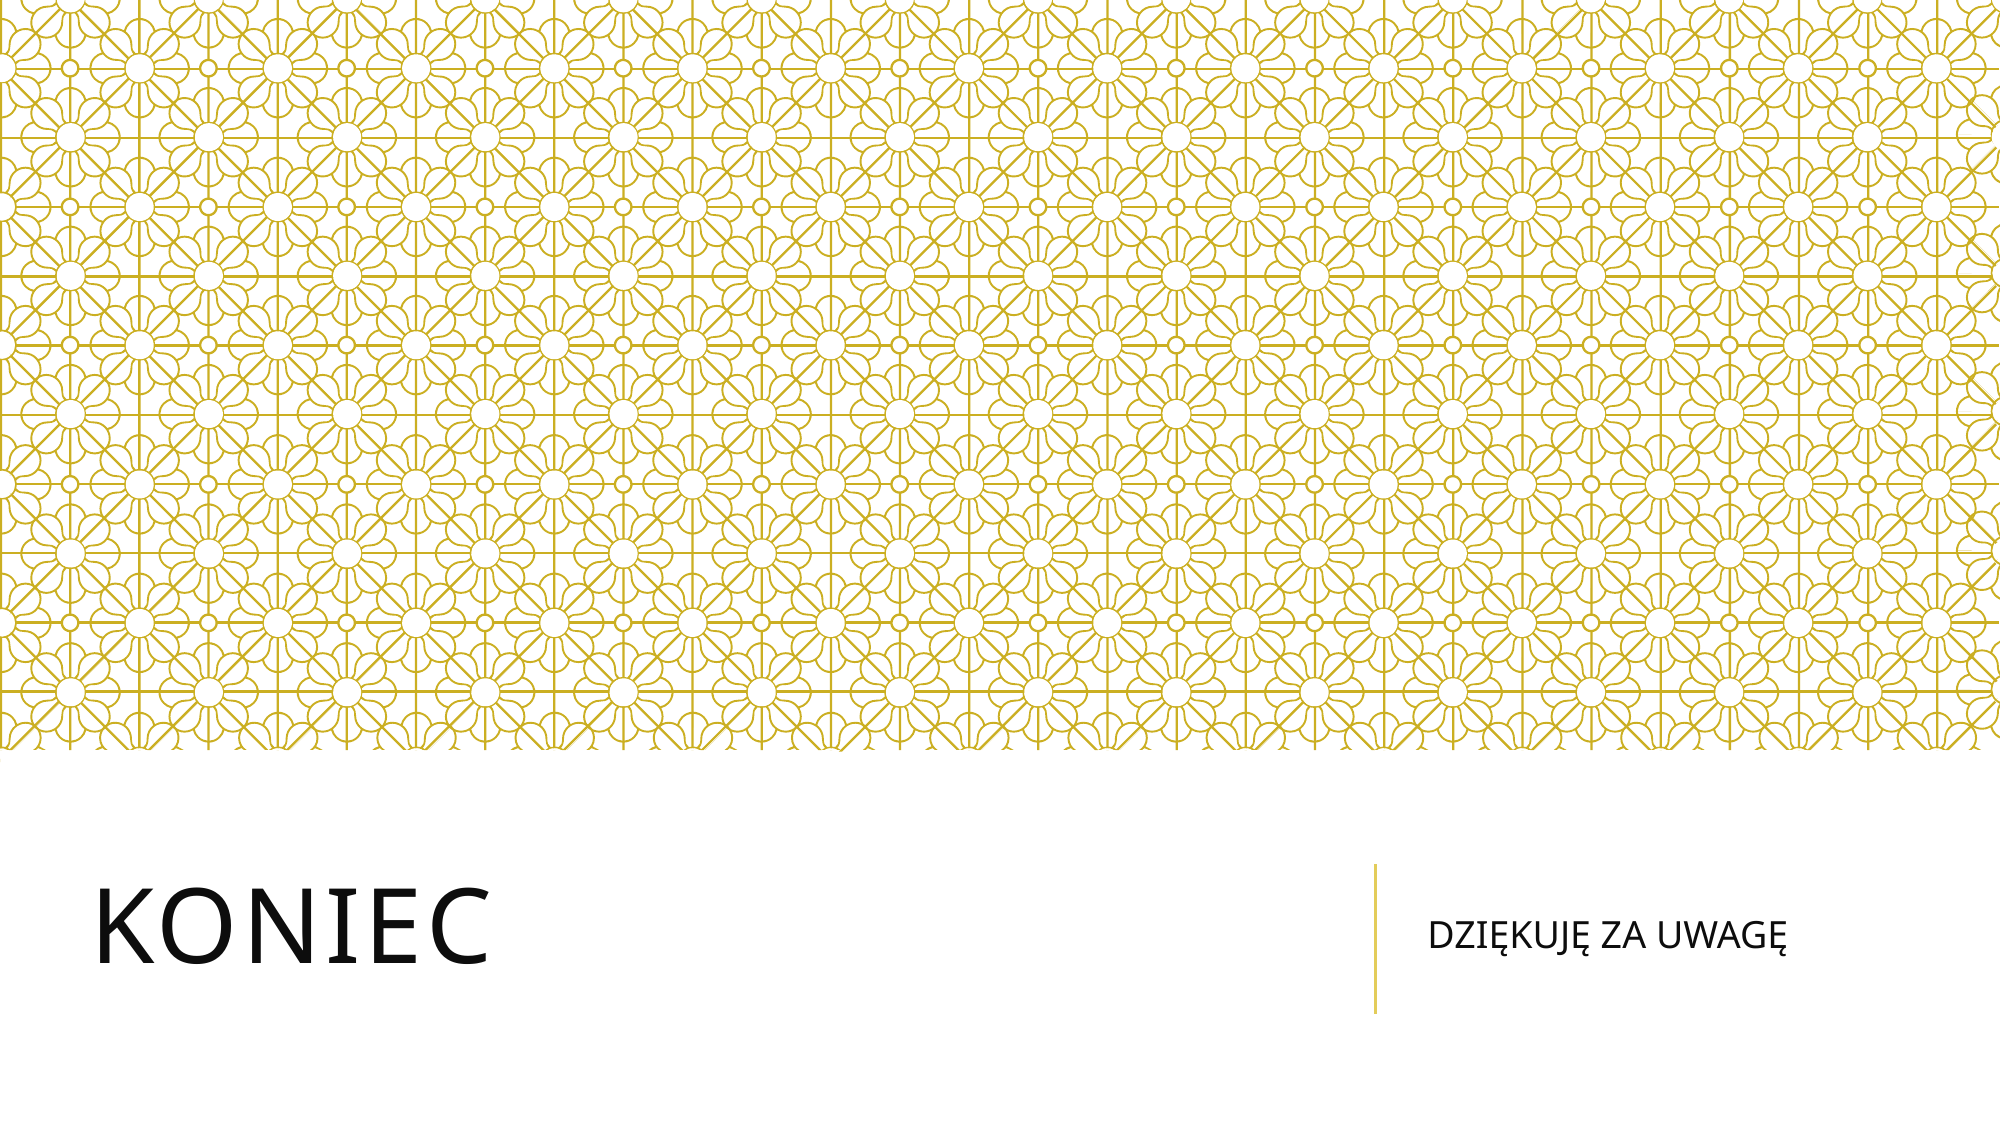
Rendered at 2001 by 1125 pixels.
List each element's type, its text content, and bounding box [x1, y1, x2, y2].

title KONIEC [75, 813, 1351, 1054]
subtitle DZIĘKUJĘ ZA UWAGĘ [1412, 813, 1938, 1054]
